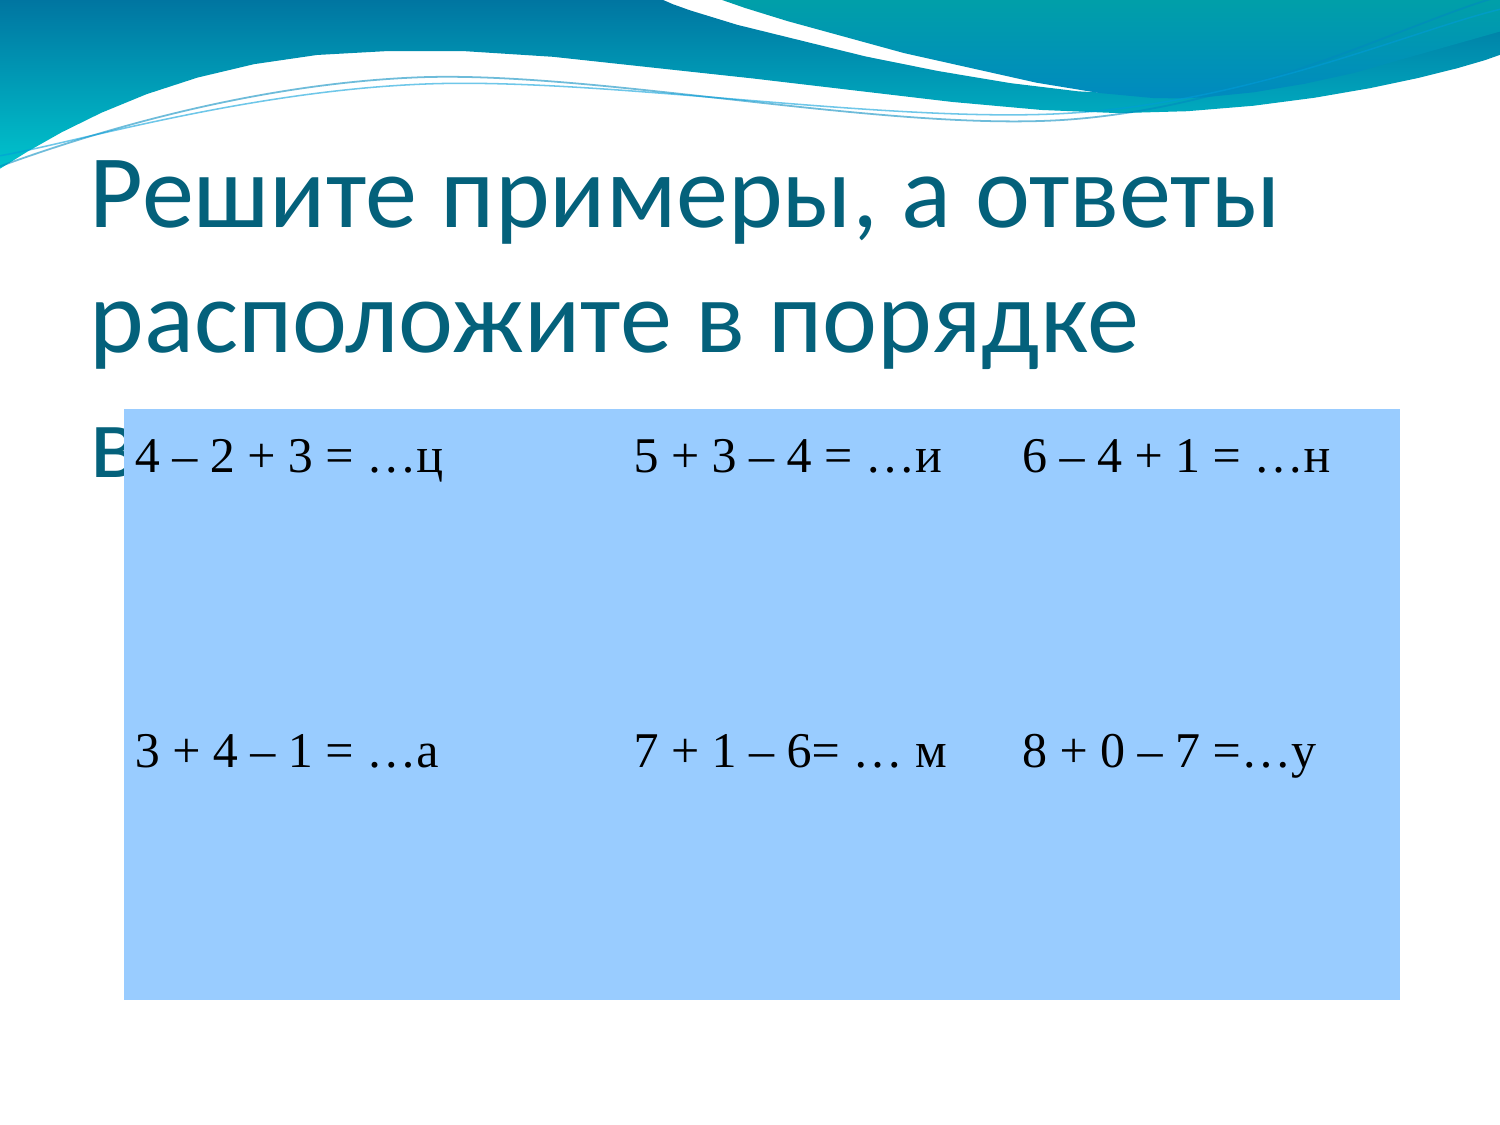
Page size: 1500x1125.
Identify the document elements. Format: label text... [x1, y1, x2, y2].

table_header 5 + 3 – 4 = …и [623, 409, 1011, 704]
table_cell 8 + 0 – 7 =…у [1011, 704, 1400, 1000]
table_cell 7 + 1 – 6= … м [623, 704, 1011, 1000]
table_cell 3 + 4 – 1 = …а [124, 704, 623, 1000]
title Решите примеры, а ответы расположите в порядке возрастания [75, 115, 1425, 303]
table_header 6 – 4 + 1 = …н [1011, 409, 1400, 704]
table_header 4 – 2 + 3 = …ц [124, 409, 623, 704]
